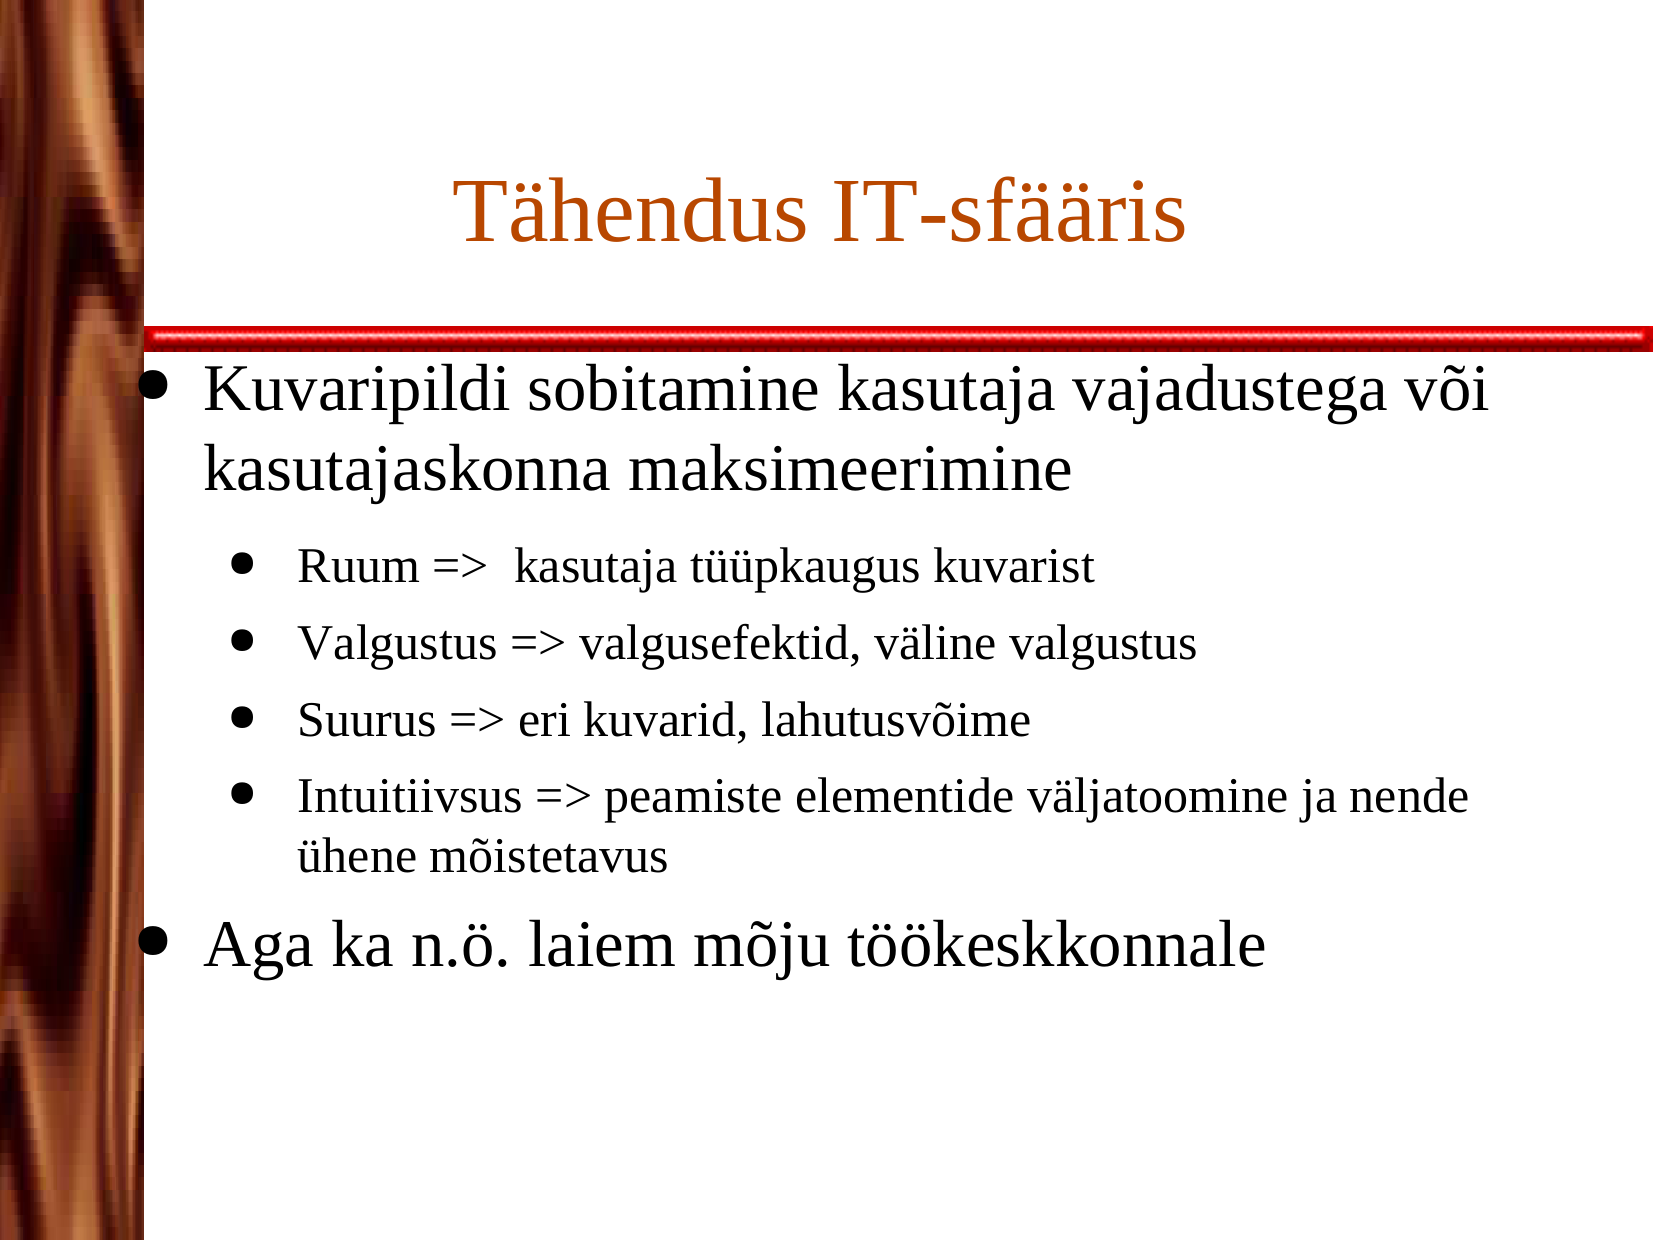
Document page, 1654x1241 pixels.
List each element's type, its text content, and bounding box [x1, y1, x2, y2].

picture [0, 0, 1653, 1240]
list Kuvaripildi sobitamine kasutaja vajadustega või kasutajaskonna maksimeerimine Ruum => kasutaja tüüpkaugus kuvarist Valgustus => valgusefektid, väline valgustus Suurus => eri kuvarid, lahutusvõime Intuitiivsus => peamiste elementide väljatoomine ja nende ühene mõistetavus Aga ka n.ö. laiem mõju töökeskkonnale [121, 344, 1533, 1126]
title Tähendus IT-sfääris [121, 102, 1533, 310]
